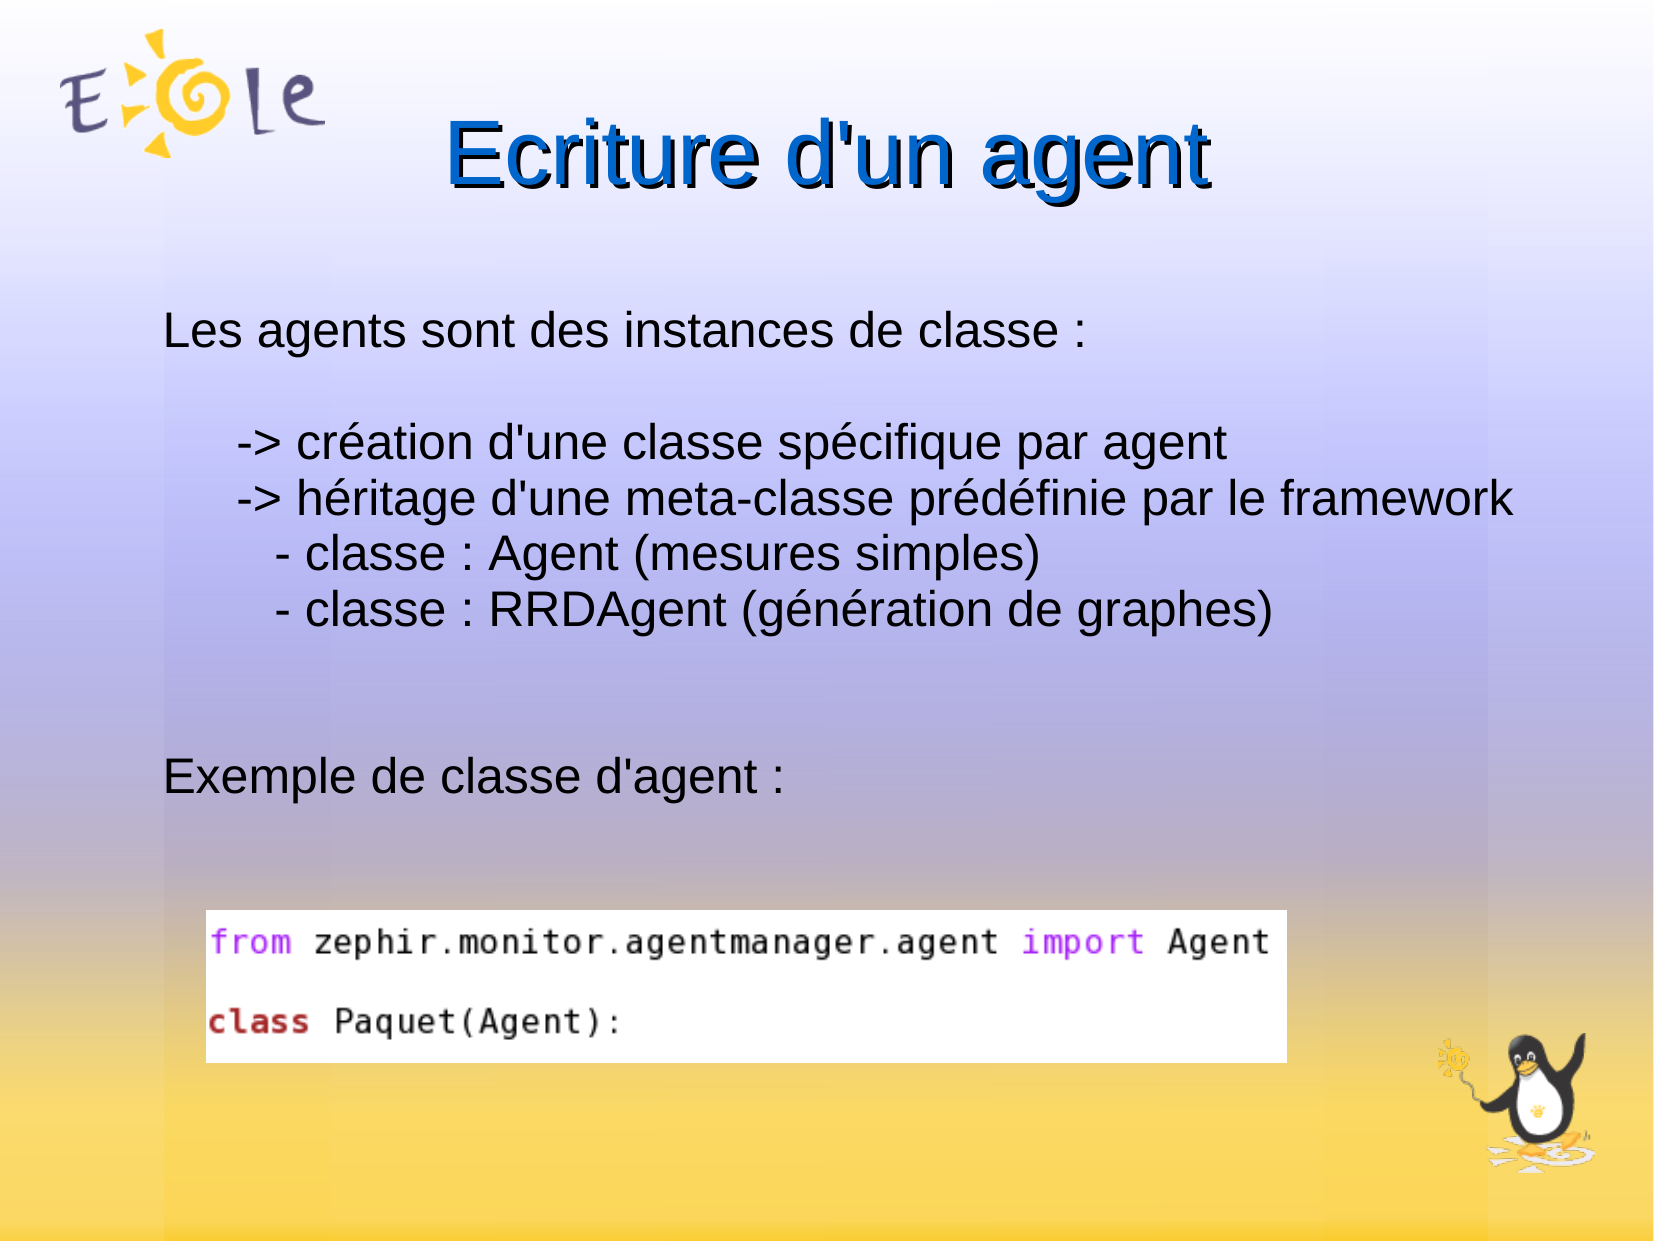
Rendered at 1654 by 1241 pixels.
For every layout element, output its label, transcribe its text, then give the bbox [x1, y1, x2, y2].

title Ecriture d'un agent [82, 49, 1571, 257]
picture [0, 0, 1654, 1241]
text_box Les agents sont des instances de classe : -> création d'une classe spécifique par agent -> héritage d'une meta-classe prédéfinie par le framework - classe : Agent (mesures simples) - classe : RRDAgent (génération de graphes) Exemple de classe d'agent : [147, 295, 1536, 1093]
